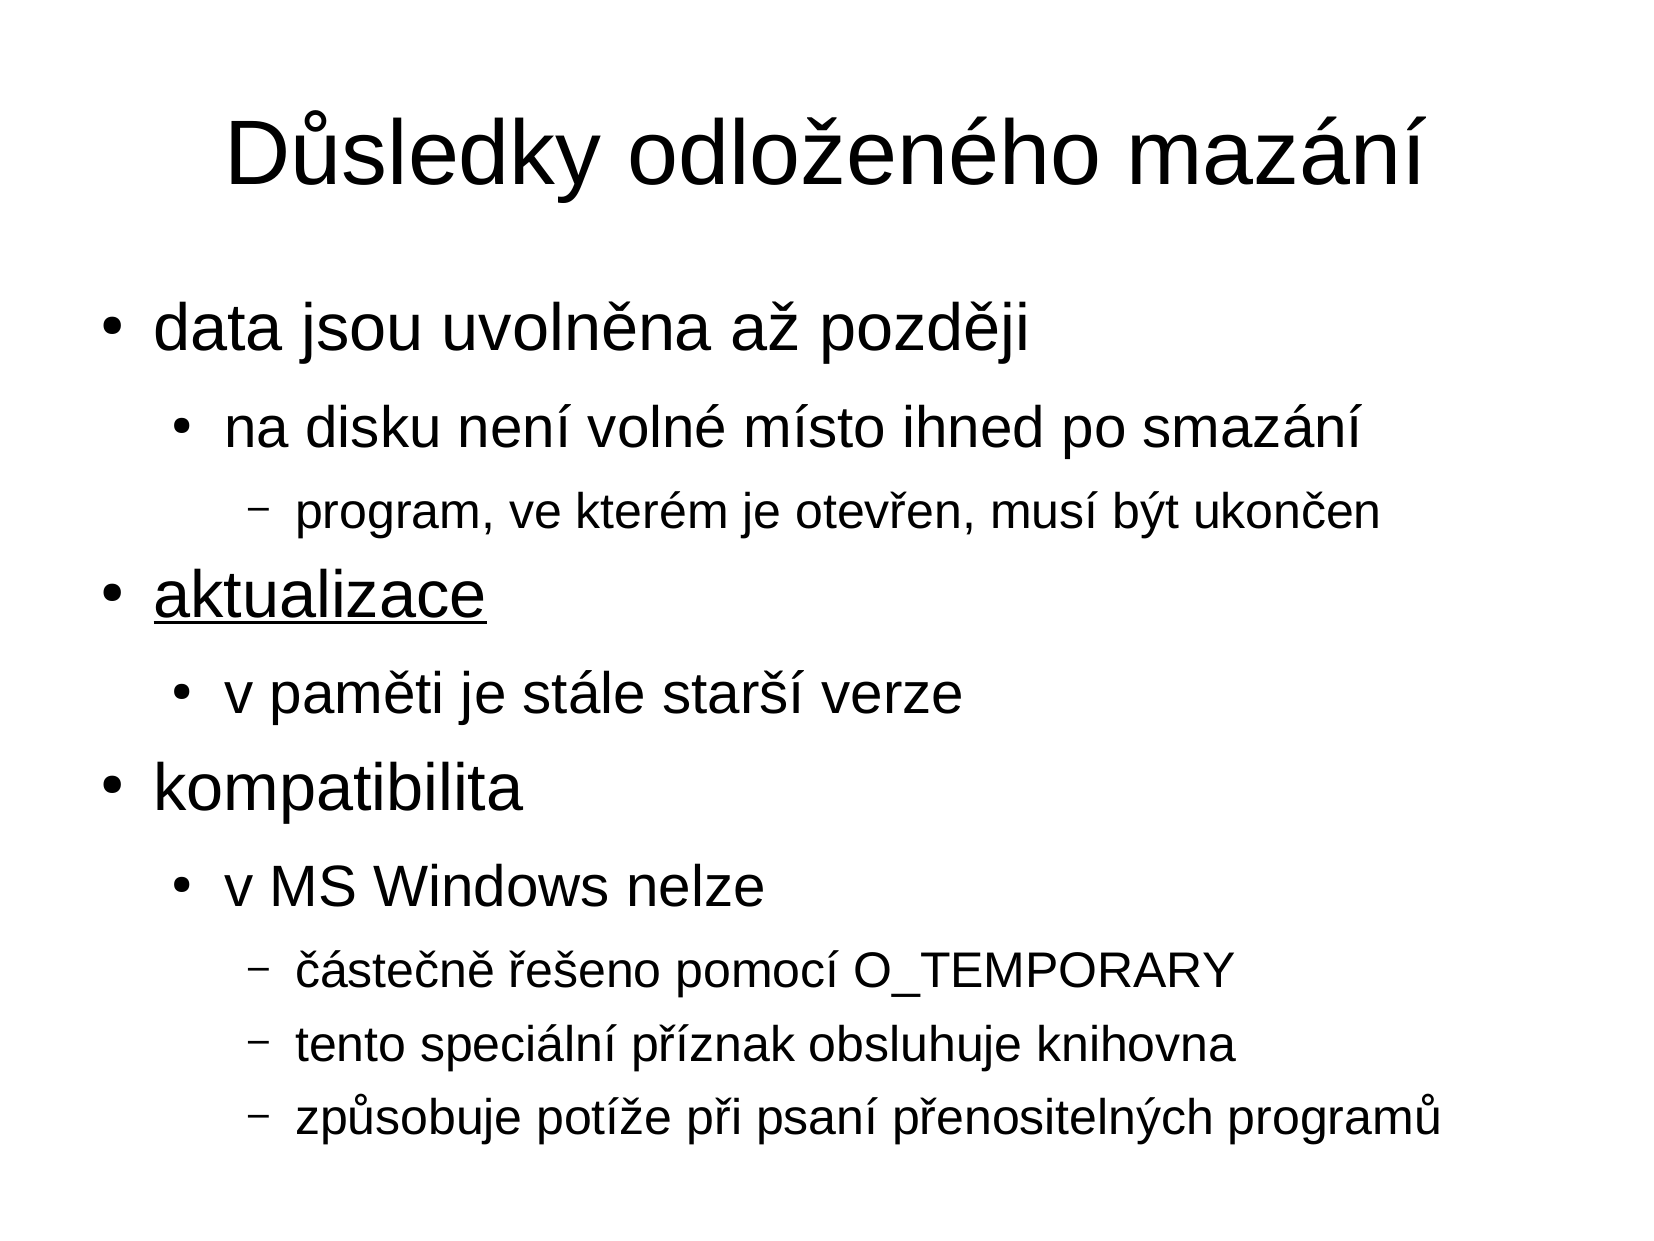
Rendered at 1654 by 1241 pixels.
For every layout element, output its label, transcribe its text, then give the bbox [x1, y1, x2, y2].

title Důsledky odloženého mazání [82, 56, 1571, 250]
list data jsou uvolněna až později na disku není volné místo ihned po smazání program, ve kterém je otevřen, musí být ukončen aktualizace v paměti je stále starší verze kompatibilita v MS Windows nelze částečně řešeno pomocí O_TEMPORARY tento speciální příznak obsluhuje knihovna způsobuje potíže při psaní přenositelných programů [82, 290, 1571, 1145]
